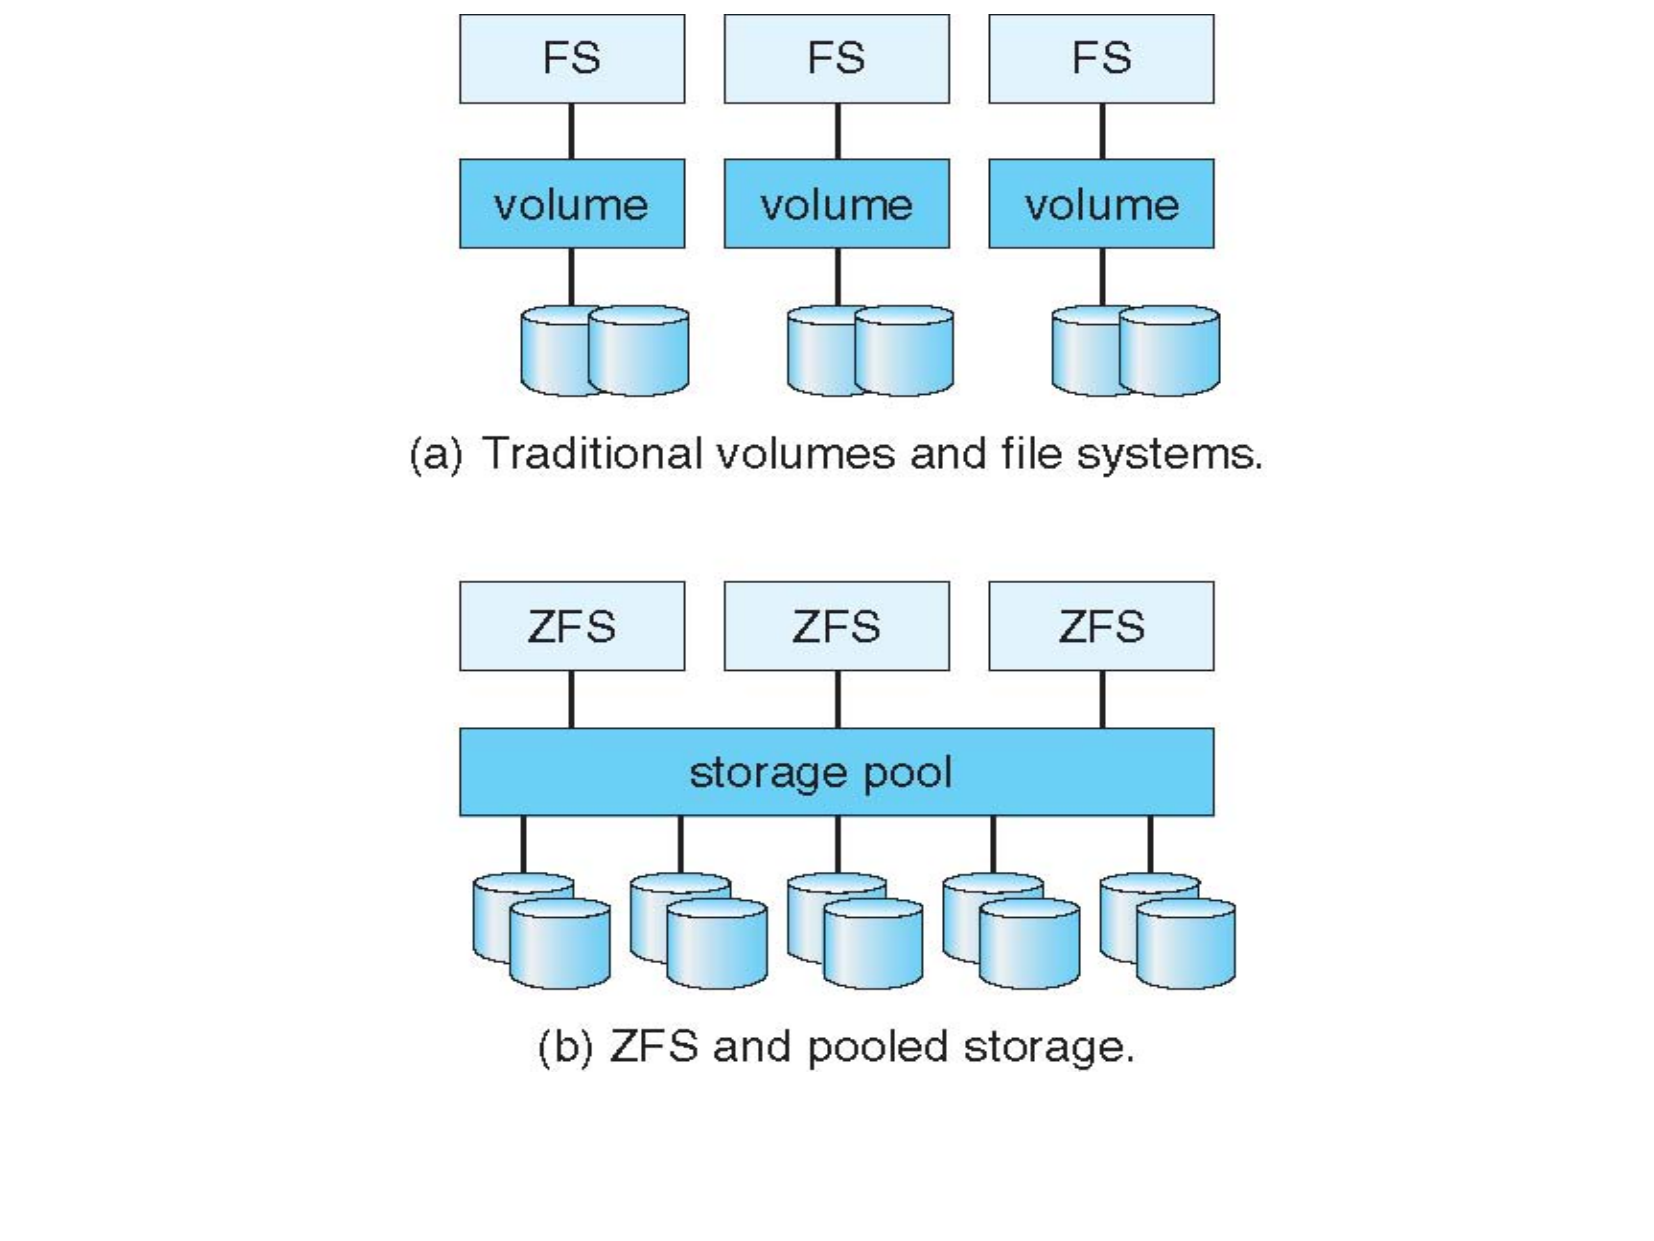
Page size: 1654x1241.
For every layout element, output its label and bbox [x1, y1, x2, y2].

picture [408, 14, 1267, 1072]
